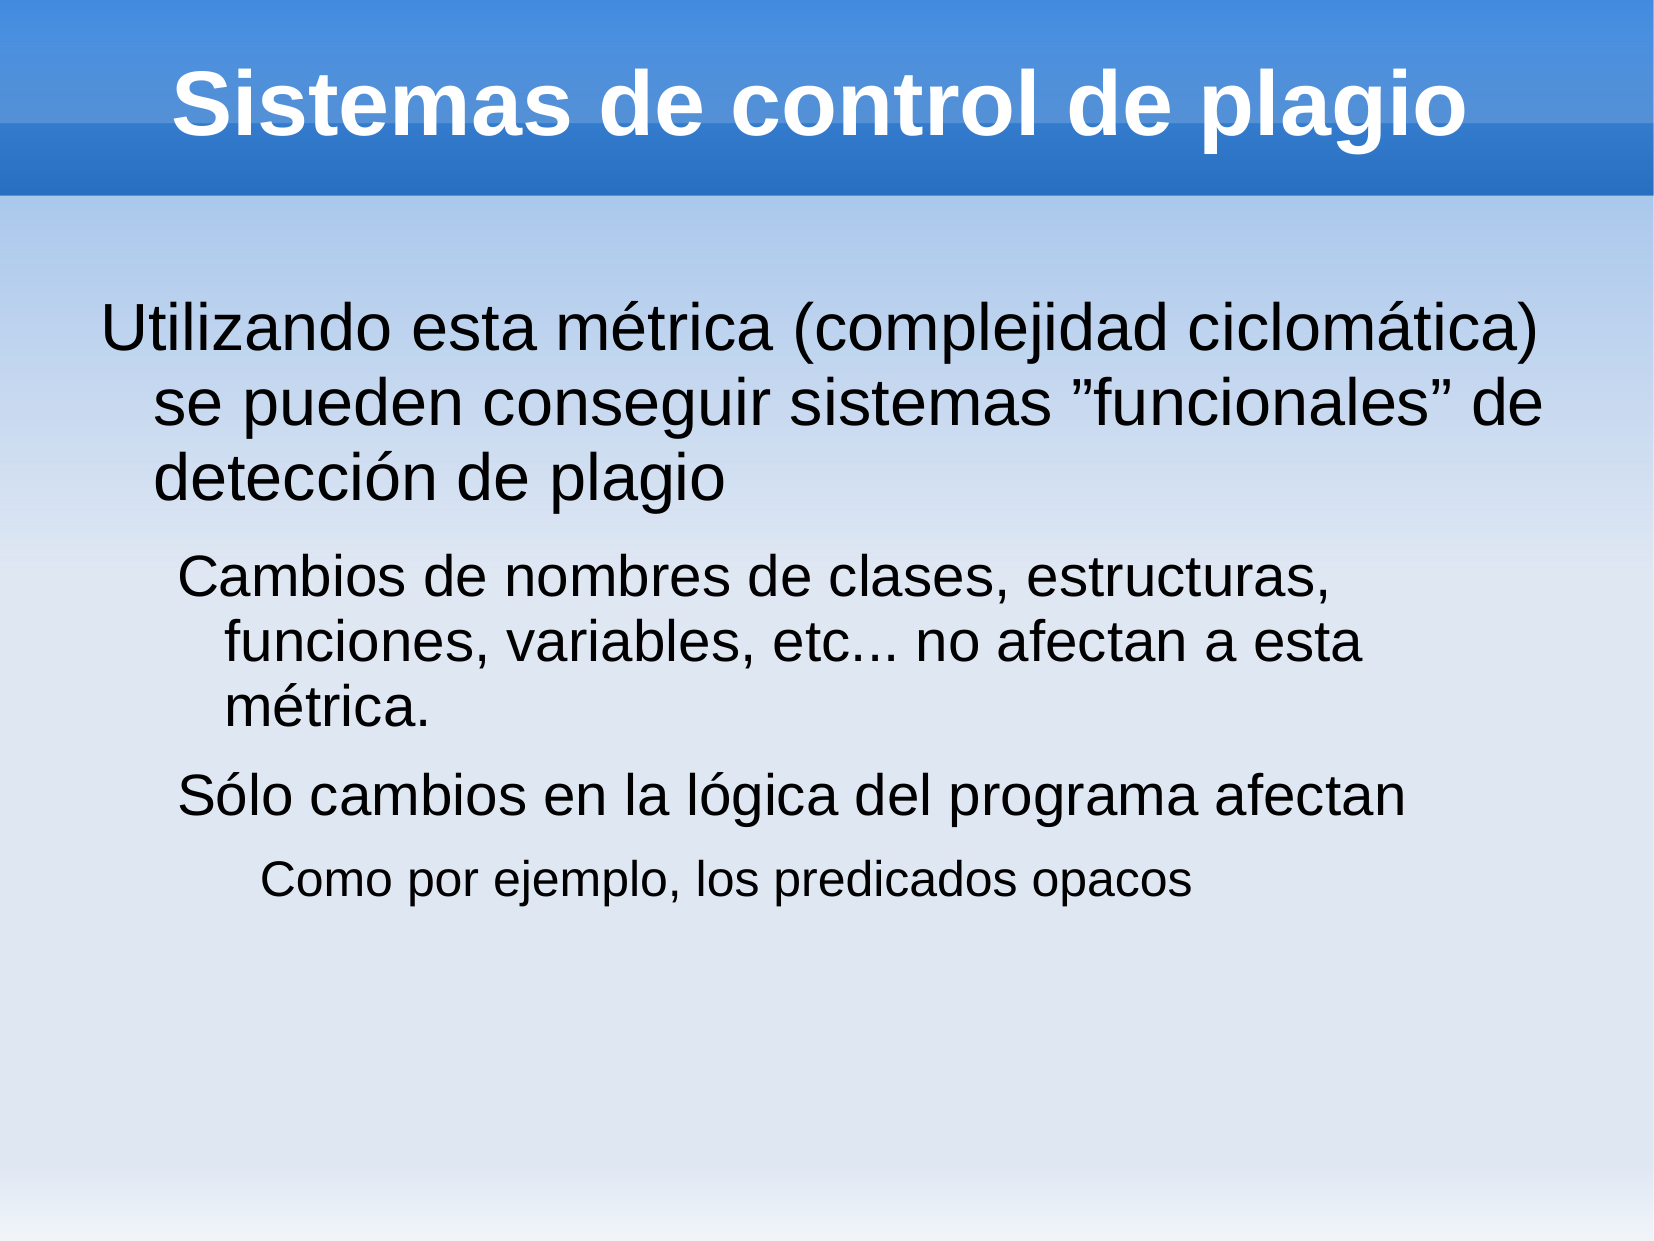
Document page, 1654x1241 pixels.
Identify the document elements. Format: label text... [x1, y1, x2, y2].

picture [0, 0, 1654, 1241]
title Sistemas de control de plagio [76, 7, 1565, 200]
list Utilizando esta métrica (complejidad ciclomática) se pueden conseguir sistemas ”funcionales” de detección de plagio Cambios de nombres de clases, estructuras, funciones, variables, etc... no afectan a esta métrica. Sólo cambios en la lógica del programa afectan Como por ejemplo, los predicados opacos [82, 290, 1571, 1094]
